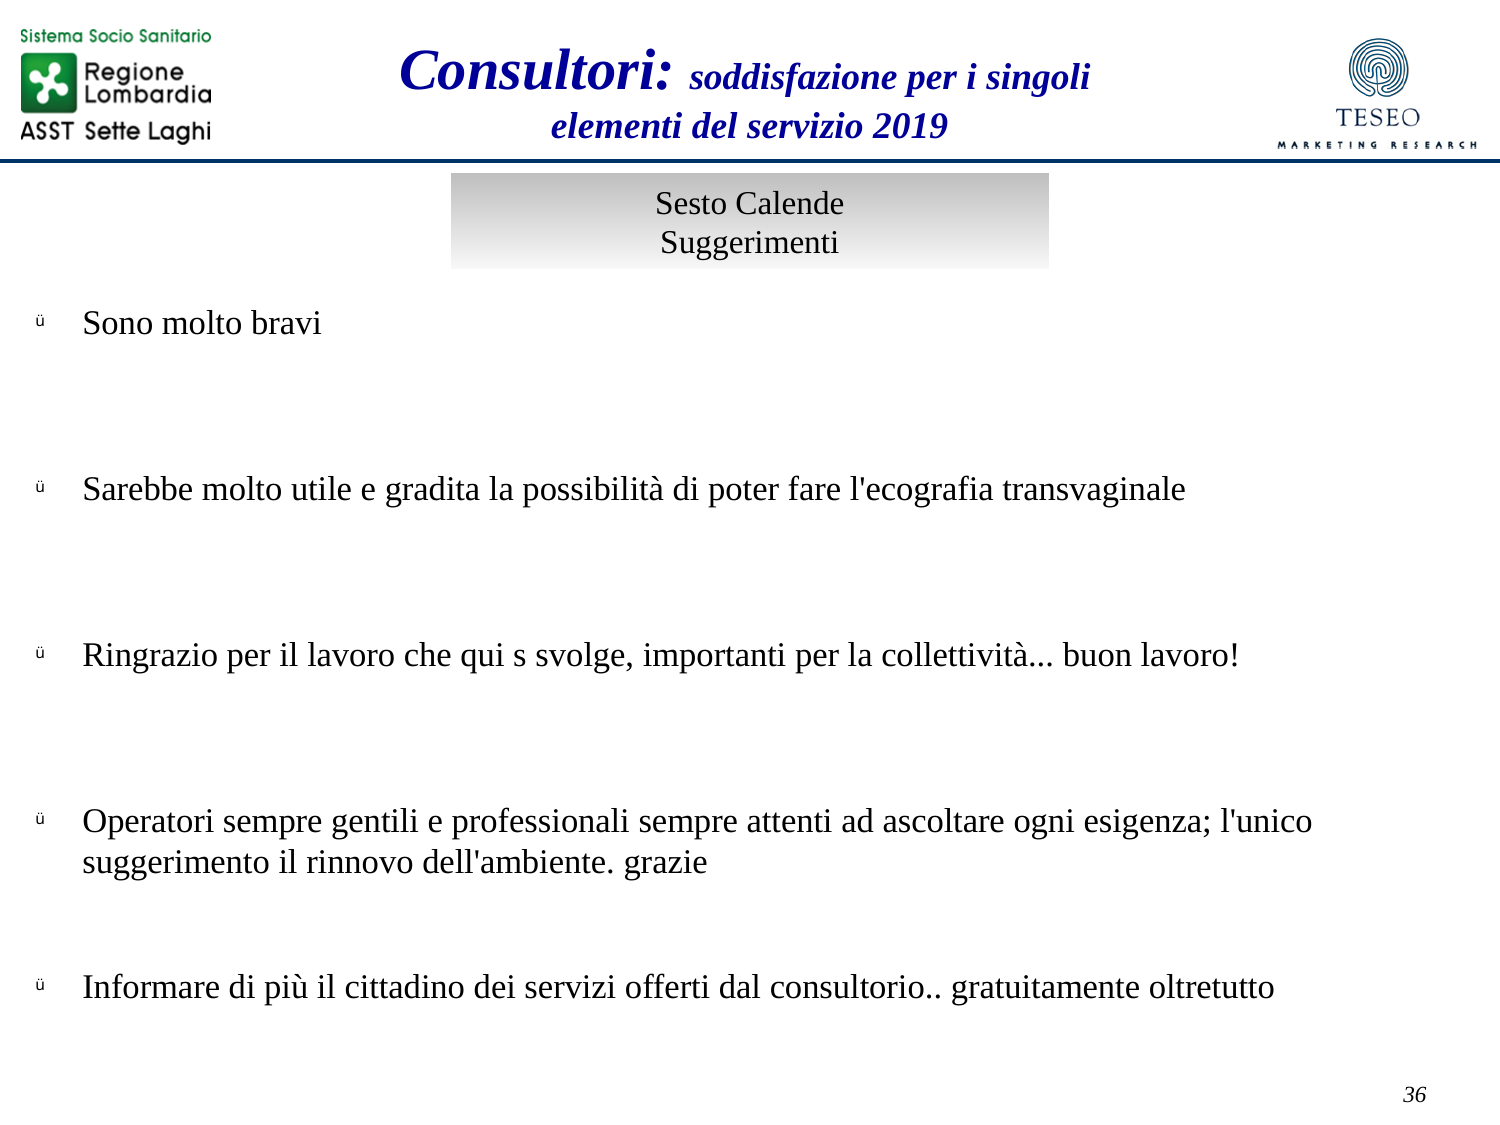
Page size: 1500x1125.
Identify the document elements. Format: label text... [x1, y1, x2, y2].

picture [1294, 30, 1481, 149]
text_box Sesto Calende Suggerimenti [451, 173, 1049, 269]
text_box Sono molto bravi Sarebbe molto utile e gradita la possibilità di poter fare l'ecografia transvaginale Ringrazio per il lavoro che qui s svolge, importanti per la collettività... buon lavoro! Operatori sempre gentili e professionali sempre attenti ad ascoltare ogni esigenza; l'unico suggerimento il rinnovo dell'ambiente. grazie Informare di più il cittadino dei servizi offerti dal consultorio.. gratuitamente oltretutto 10 e lode grazie! [20, 292, 1480, 1125]
text_box Consultori: soddisfazione per i singoli elementi del servizio 2019 [206, 25, 1294, 151]
picture [21, 26, 206, 148]
